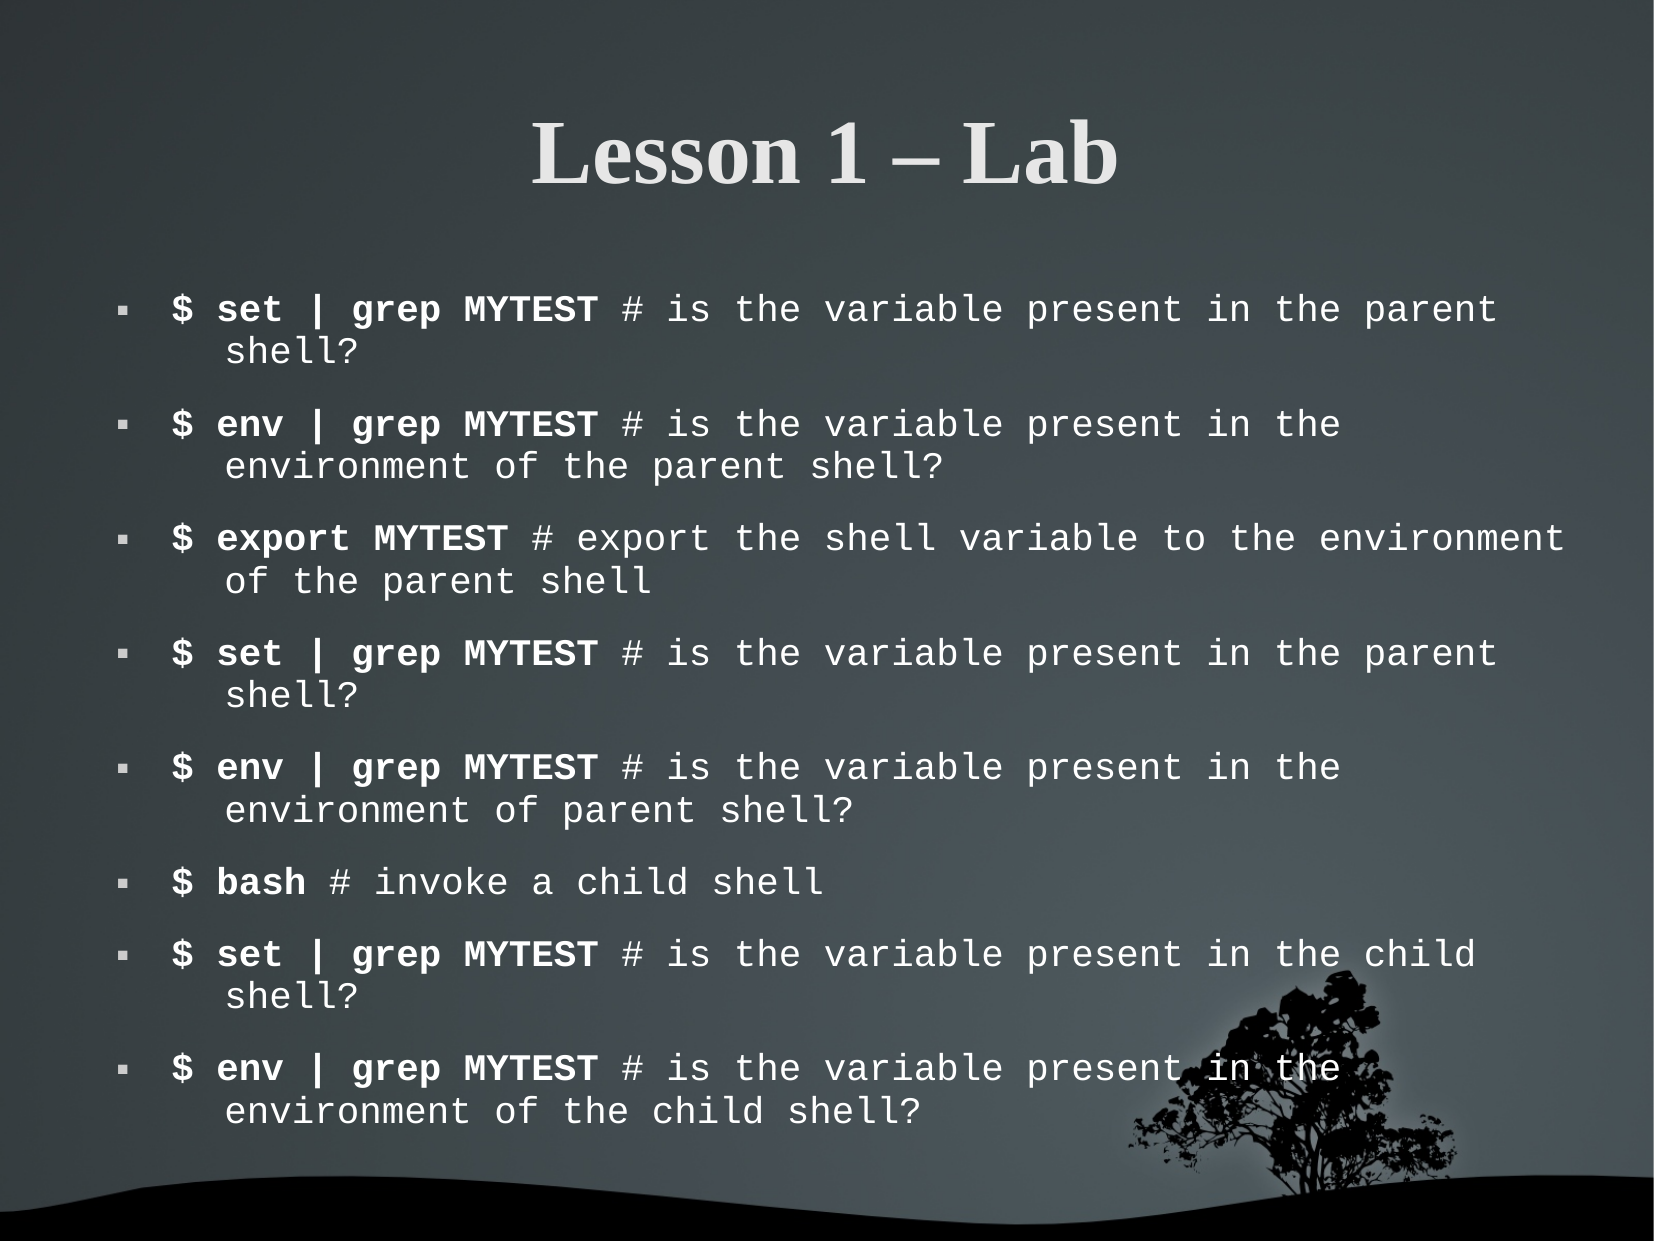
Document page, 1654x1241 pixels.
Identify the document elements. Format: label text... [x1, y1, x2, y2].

list $ set | grep MYTEST # is the variable present in the parent shell? $ env | grep MYTEST # is the variable present in the environment of the parent shell? $ export MYTEST # export the shell variable to the environment of the parent shell $ set | grep MYTEST # is the variable present in the parent shell? $ env | grep MYTEST # is the variable present in the environment of parent shell? $ bash # invoke a child shell $ set | grep MYTEST # is the variable present in the child shell? $ env | grep MYTEST # is the variable present in the environment of the child shell? [82, 290, 1571, 1135]
picture [0, 0, 1654, 1241]
title Lesson 1 – Lab [82, 49, 1571, 257]
